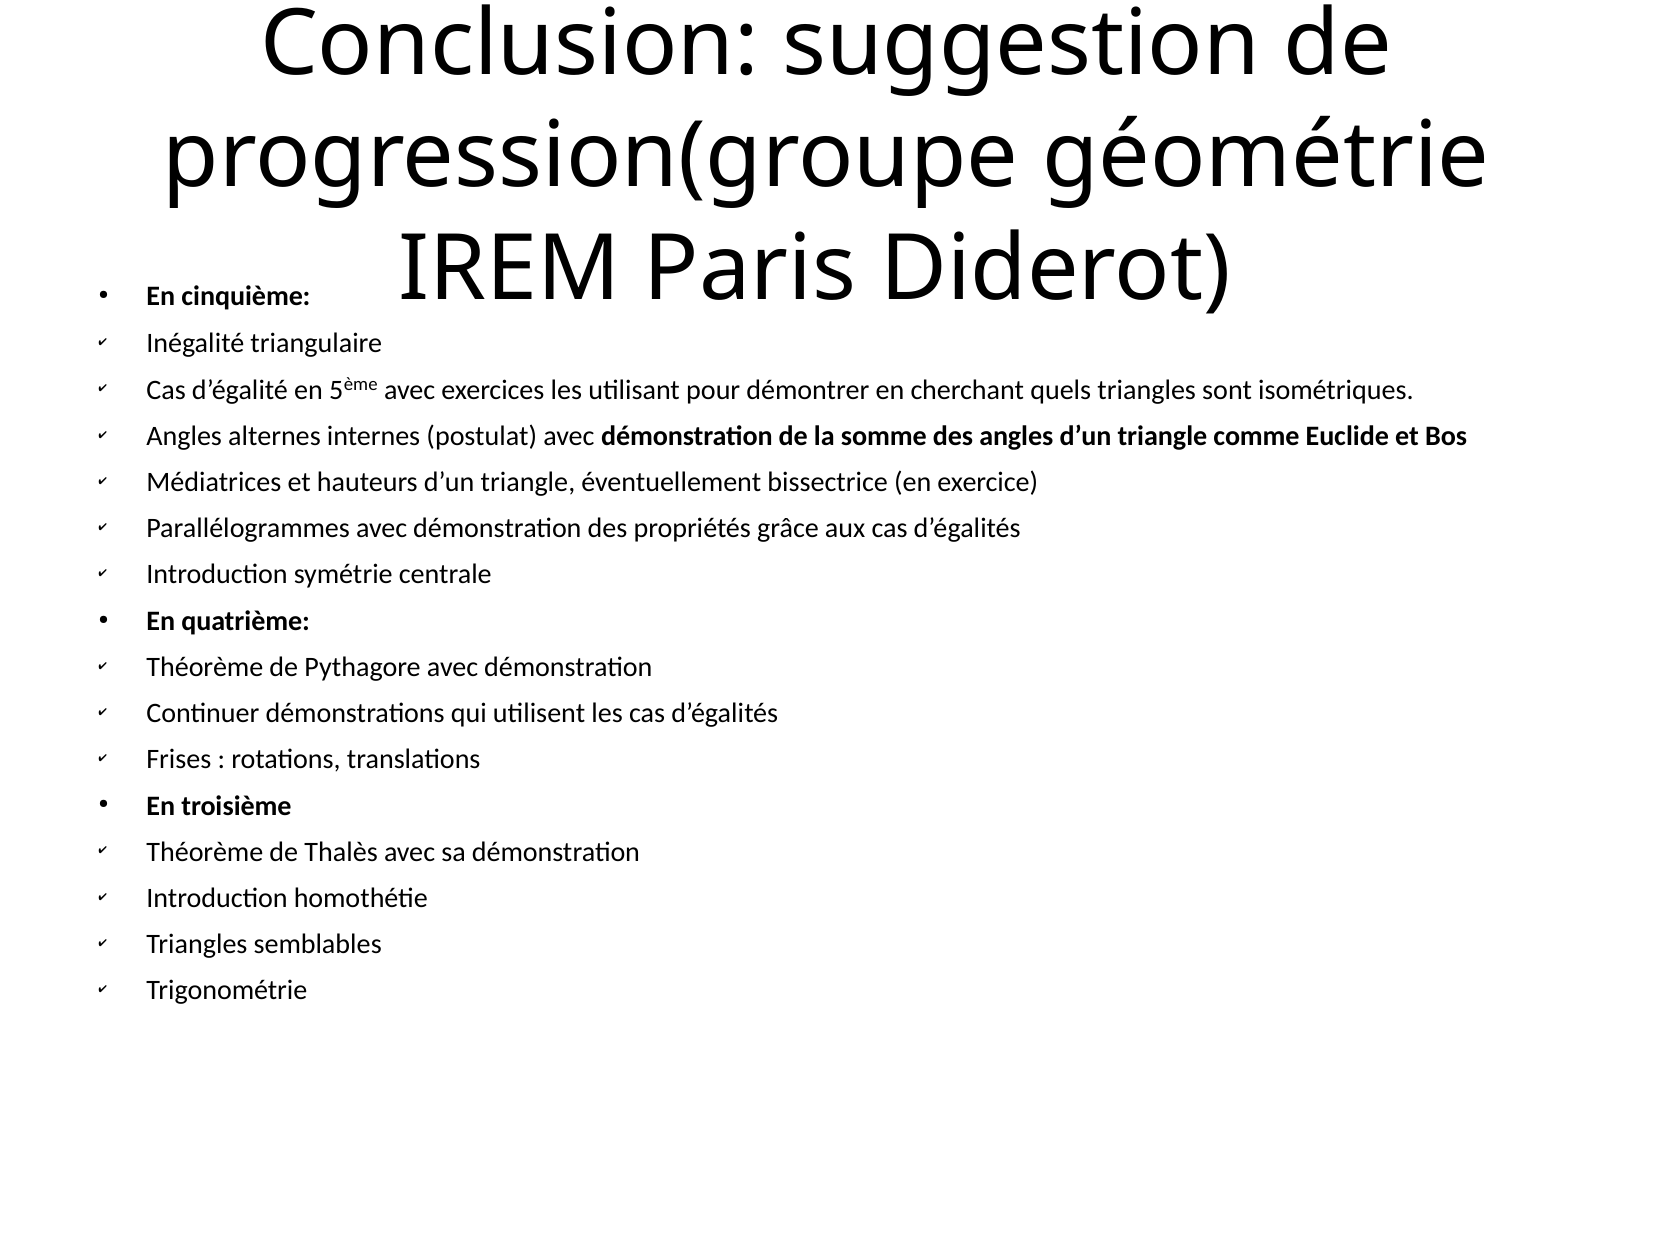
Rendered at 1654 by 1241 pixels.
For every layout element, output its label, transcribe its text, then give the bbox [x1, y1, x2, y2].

list En cinquième: Inégalité triangulaire Cas d’égalité en 5ème avec exercices les utilisant pour démontrer en cherchant quels triangles sont isométriques. Angles alternes internes (postulat) avec démonstration de la somme des angles d’un triangle comme Euclide et Bos Médiatrices et hauteurs d’un triangle, éventuellement bissectrice (en exercice) Parallélogrammes avec démonstration des propriétés grâce aux cas d’égalités Introduction symétrie centrale En quatrième: Théorème de Pythagore avec démonstration Continuer démonstrations qui utilisent les cas d’égalités Frises : rotations, translations En troisième Théorème de Thalès avec sa démonstration Introduction homothétie Triangles semblables Trigonométrie [82, 290, 1571, 1010]
title Conclusion: suggestion de progression(groupe géométrie IREM Paris Diderot) [82, 3, 1571, 290]
